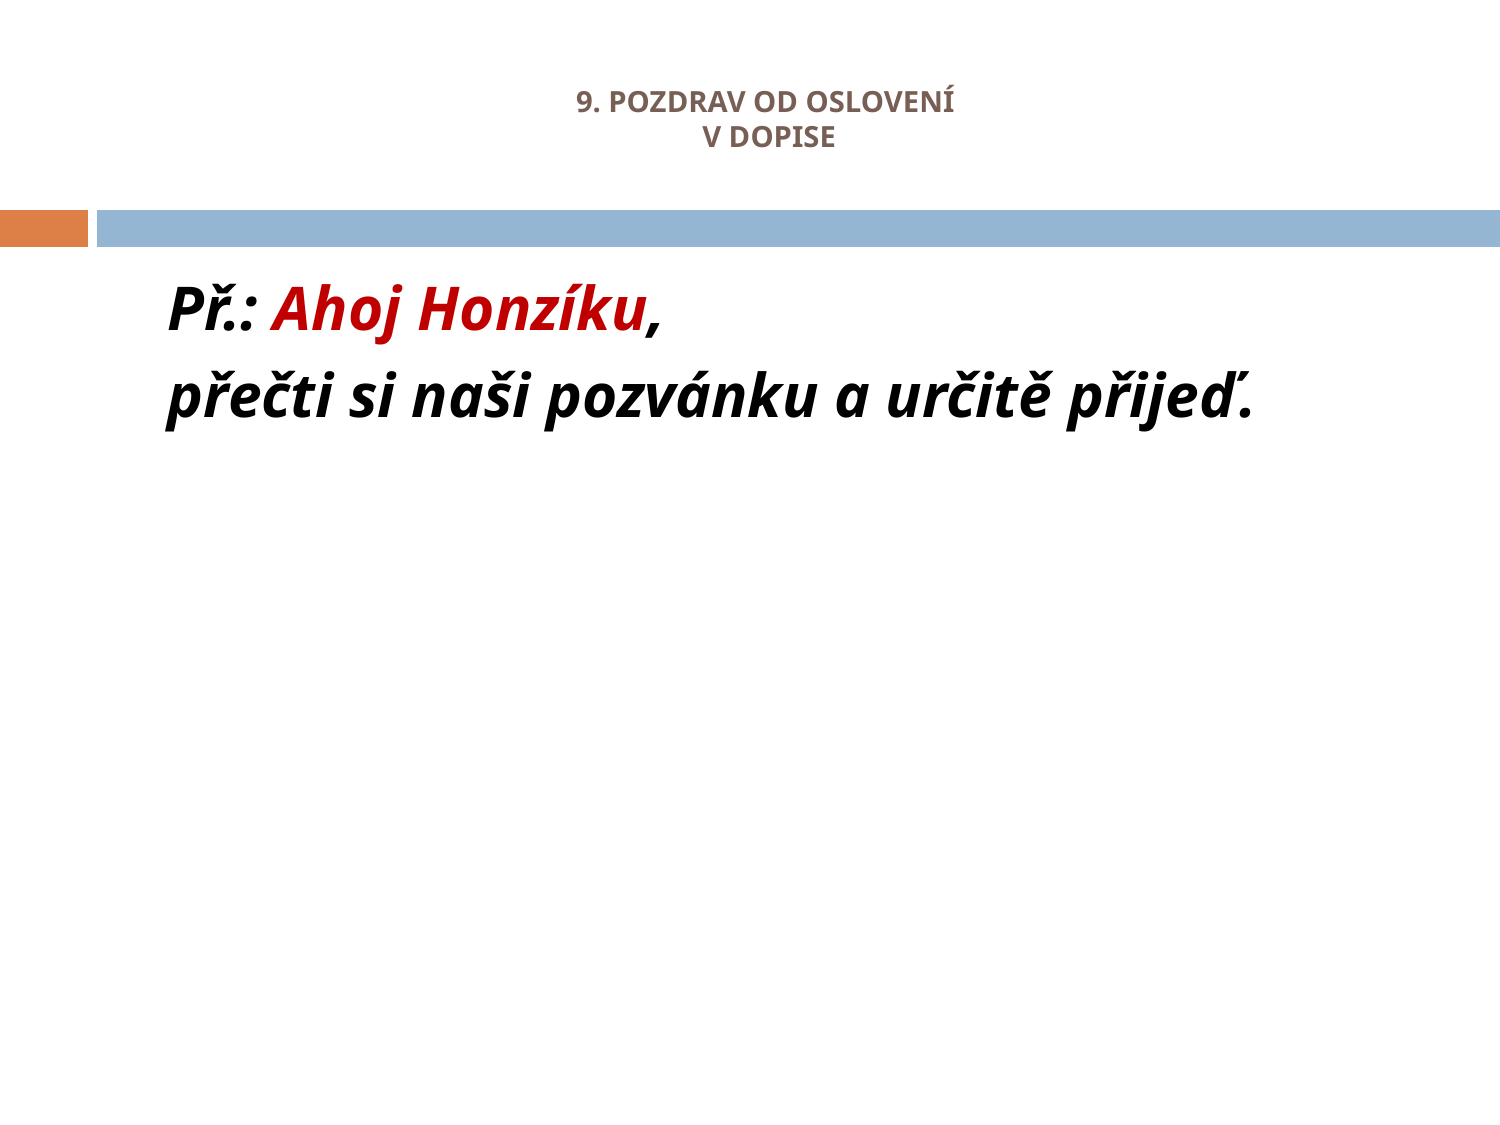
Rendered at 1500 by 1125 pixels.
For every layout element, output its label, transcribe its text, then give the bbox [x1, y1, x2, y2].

list Př.: Ahoj Honzíku, přečti si naši pozvánku a určitě přijeď. [100, 262, 1438, 1000]
title 9. POZDRAV OD OSLOVENÍ V DOPISE [100, 37, 1438, 201]
